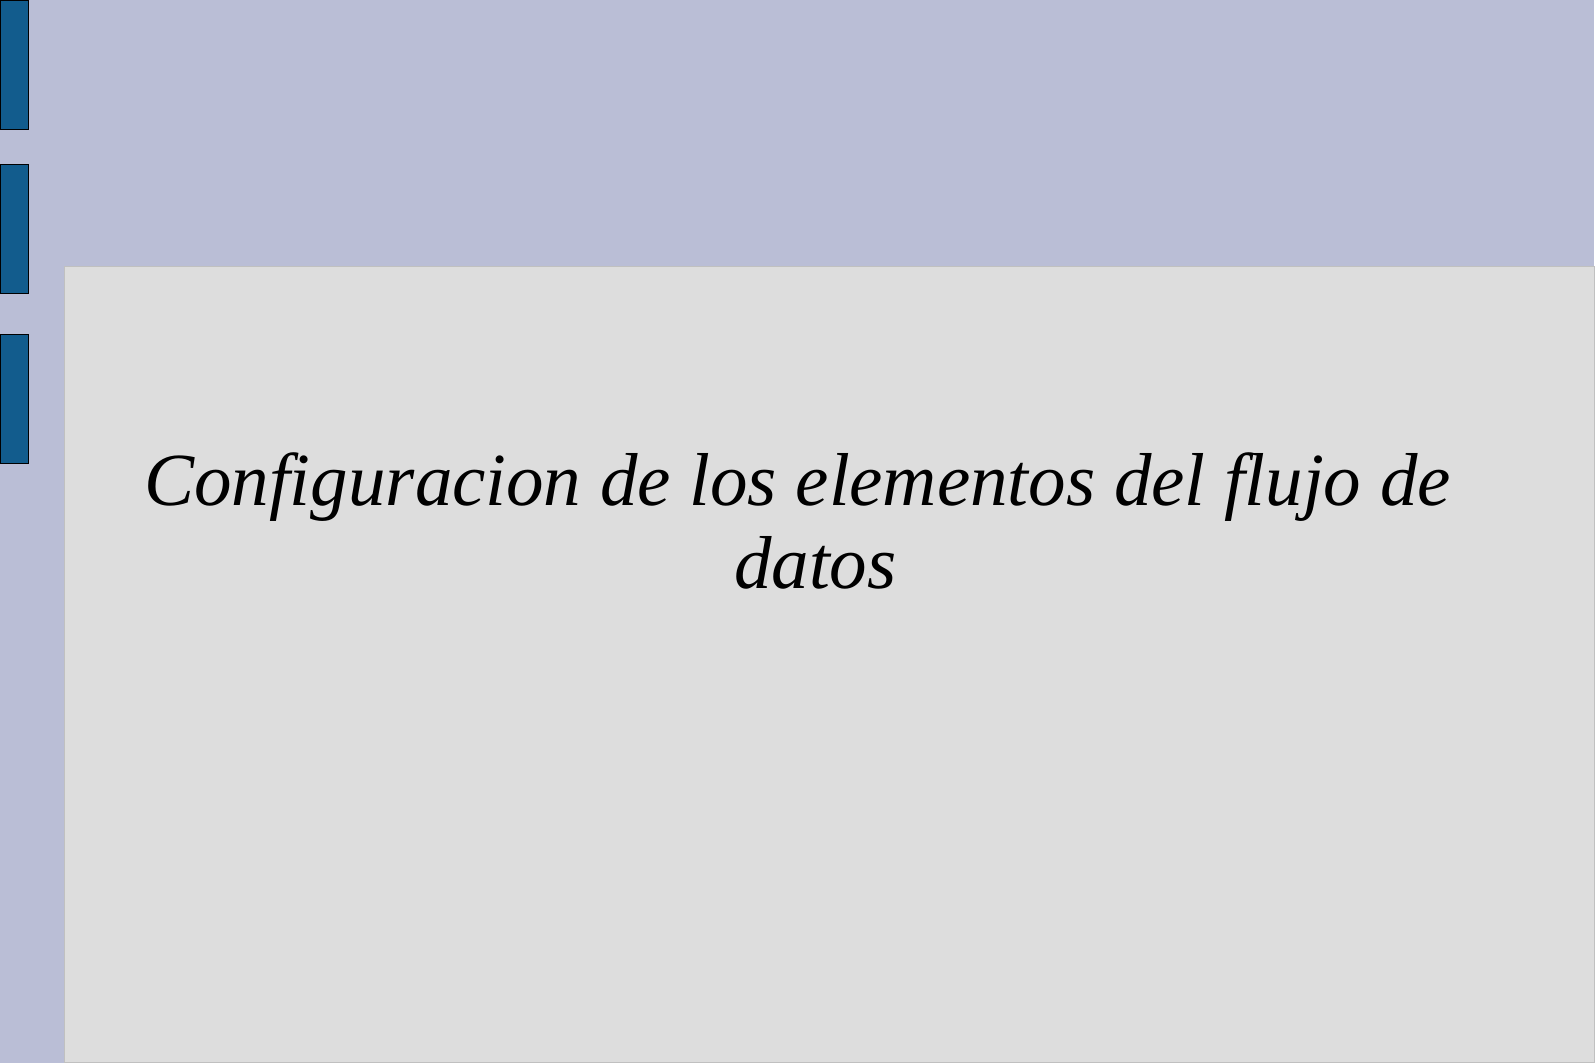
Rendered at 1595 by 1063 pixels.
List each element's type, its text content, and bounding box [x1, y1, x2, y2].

subtitle Configuracion de los elementos del flujo de datos [117, 78, 1479, 966]
